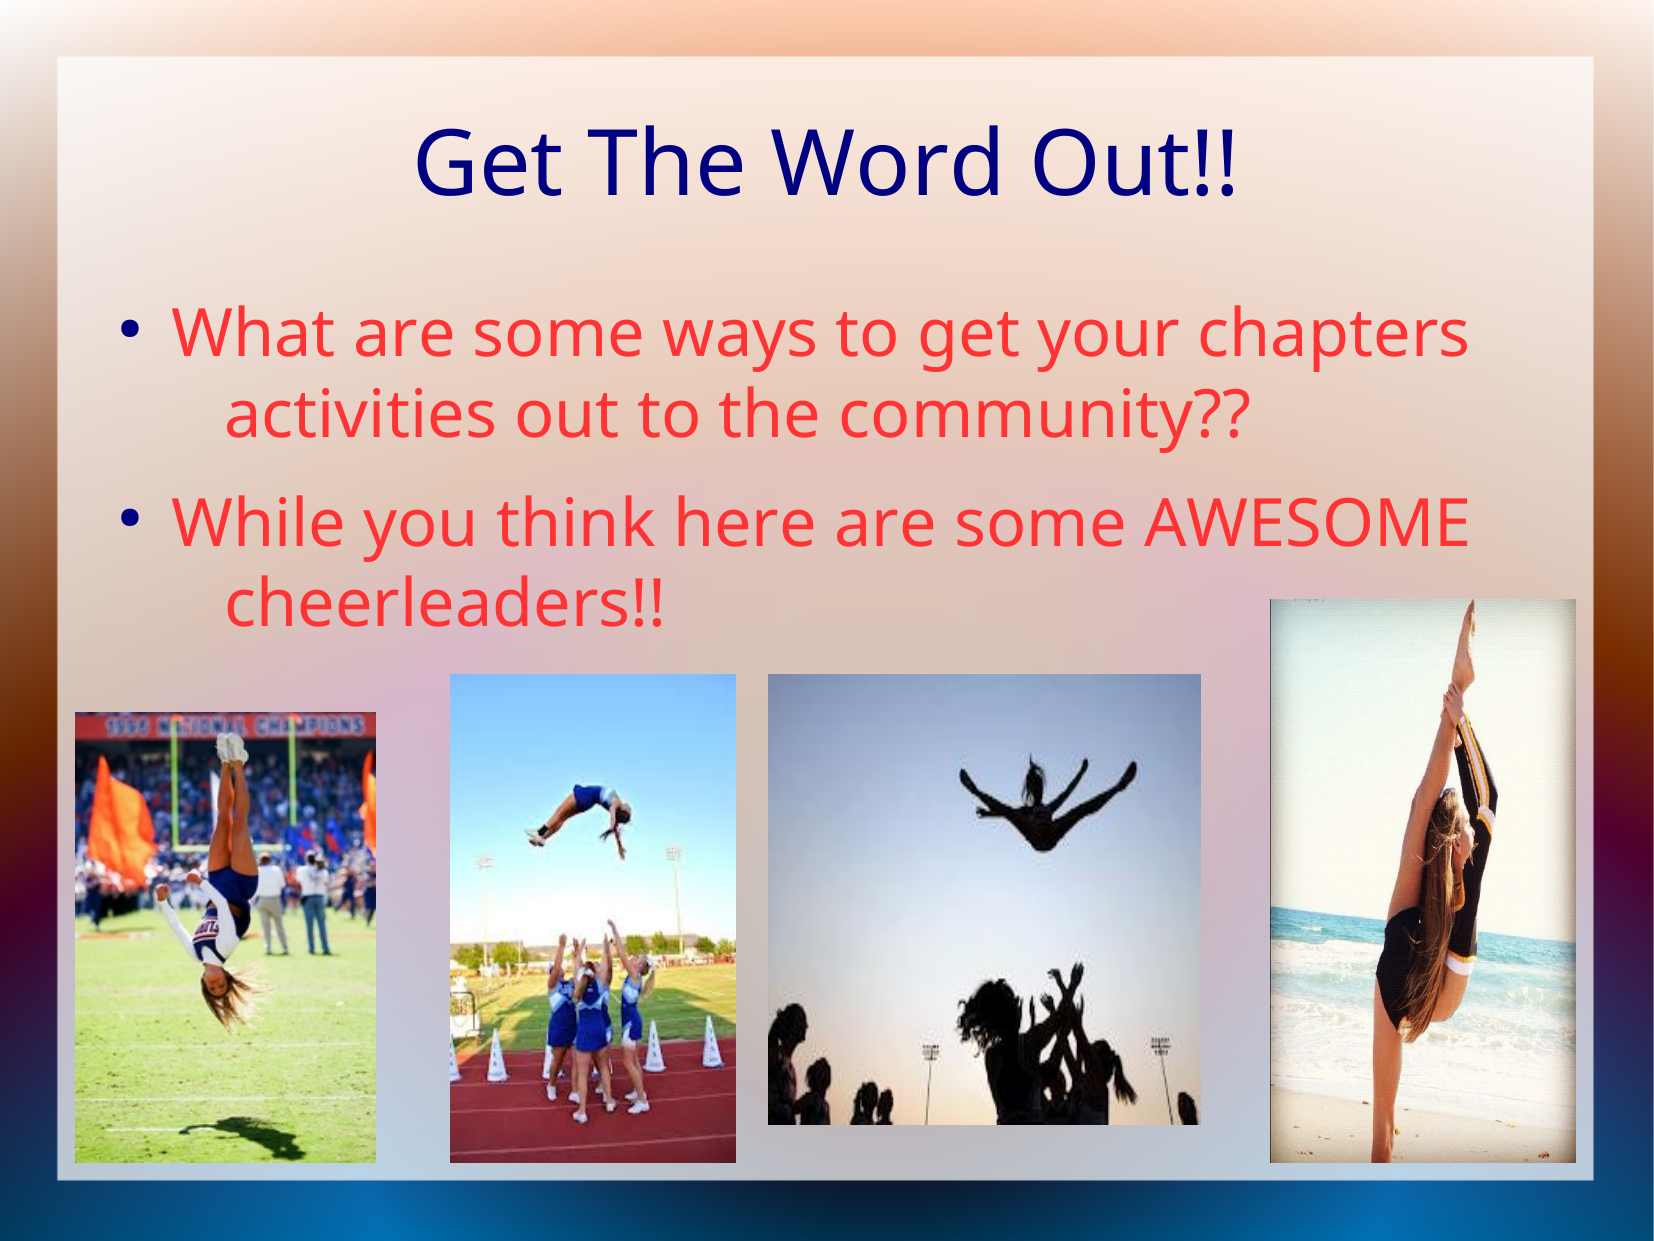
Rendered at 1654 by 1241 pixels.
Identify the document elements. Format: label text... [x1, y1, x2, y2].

picture [450, 675, 736, 1163]
picture [75, 712, 376, 1163]
title Get The Word Out!! [82, 62, 1571, 256]
picture [768, 675, 1201, 1126]
picture [1270, 600, 1576, 1163]
list What are some ways to get your chapters activities out to the community?? While you think here are some AWESOME cheerleaders!! [82, 290, 1571, 1019]
